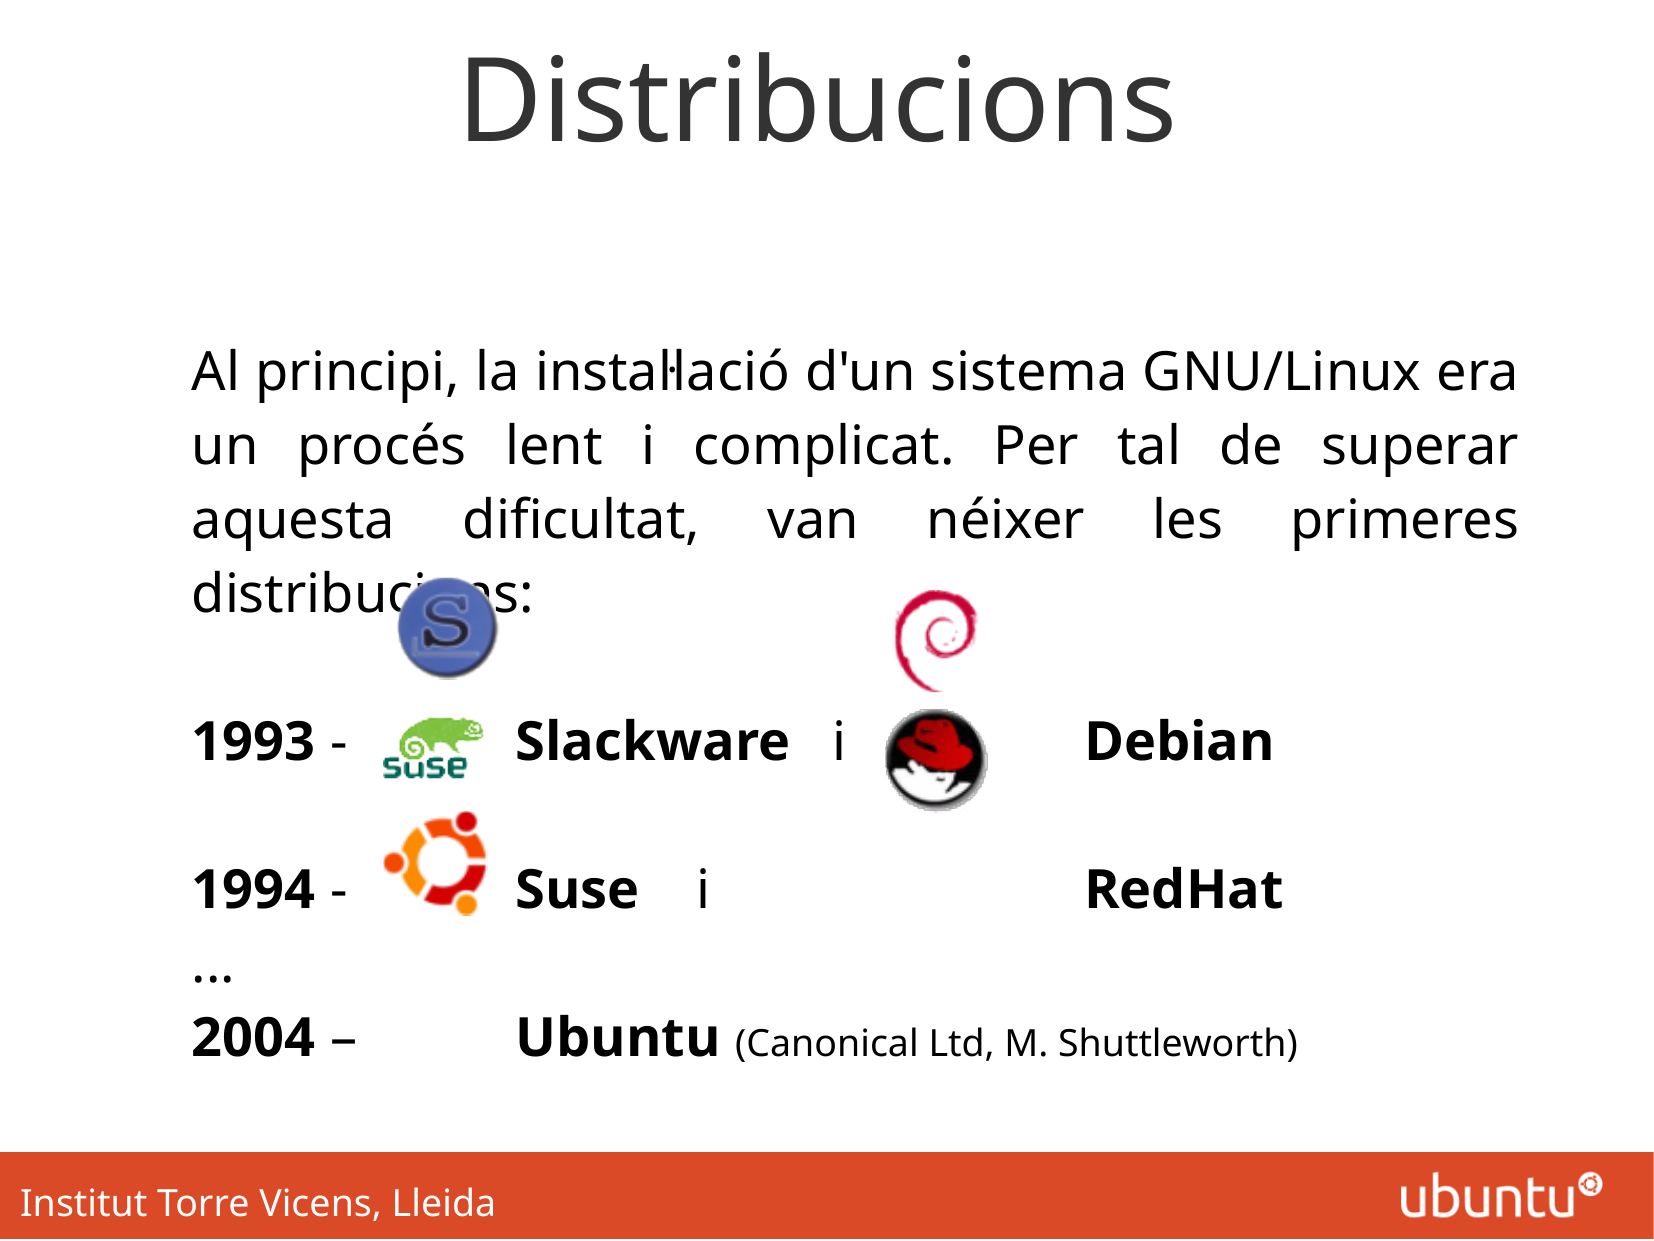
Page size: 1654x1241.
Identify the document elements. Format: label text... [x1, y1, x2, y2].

title Distribucions [0, 0, 1489, 216]
picture [397, 576, 502, 680]
picture [383, 693, 488, 798]
picture [383, 811, 488, 916]
text_box Al principi, la instal·lació d'un sistema GNU/Linux era un procés lent i complicat. Per tal de superar aquesta dificultat, van néixer les primeres distribucions: 1993 - Slackware i Debian 1994 - Suse i RedHat ... 2004 – Ubuntu (Canonical Ltd, M. Shuttleworth) [177, 324, 1536, 1063]
picture [0, 1152, 1654, 1239]
picture [885, 708, 990, 813]
picture [885, 590, 990, 695]
text_box Institut Torre Vicens, Lleida 17/05/2014 [5, 1169, 733, 1227]
